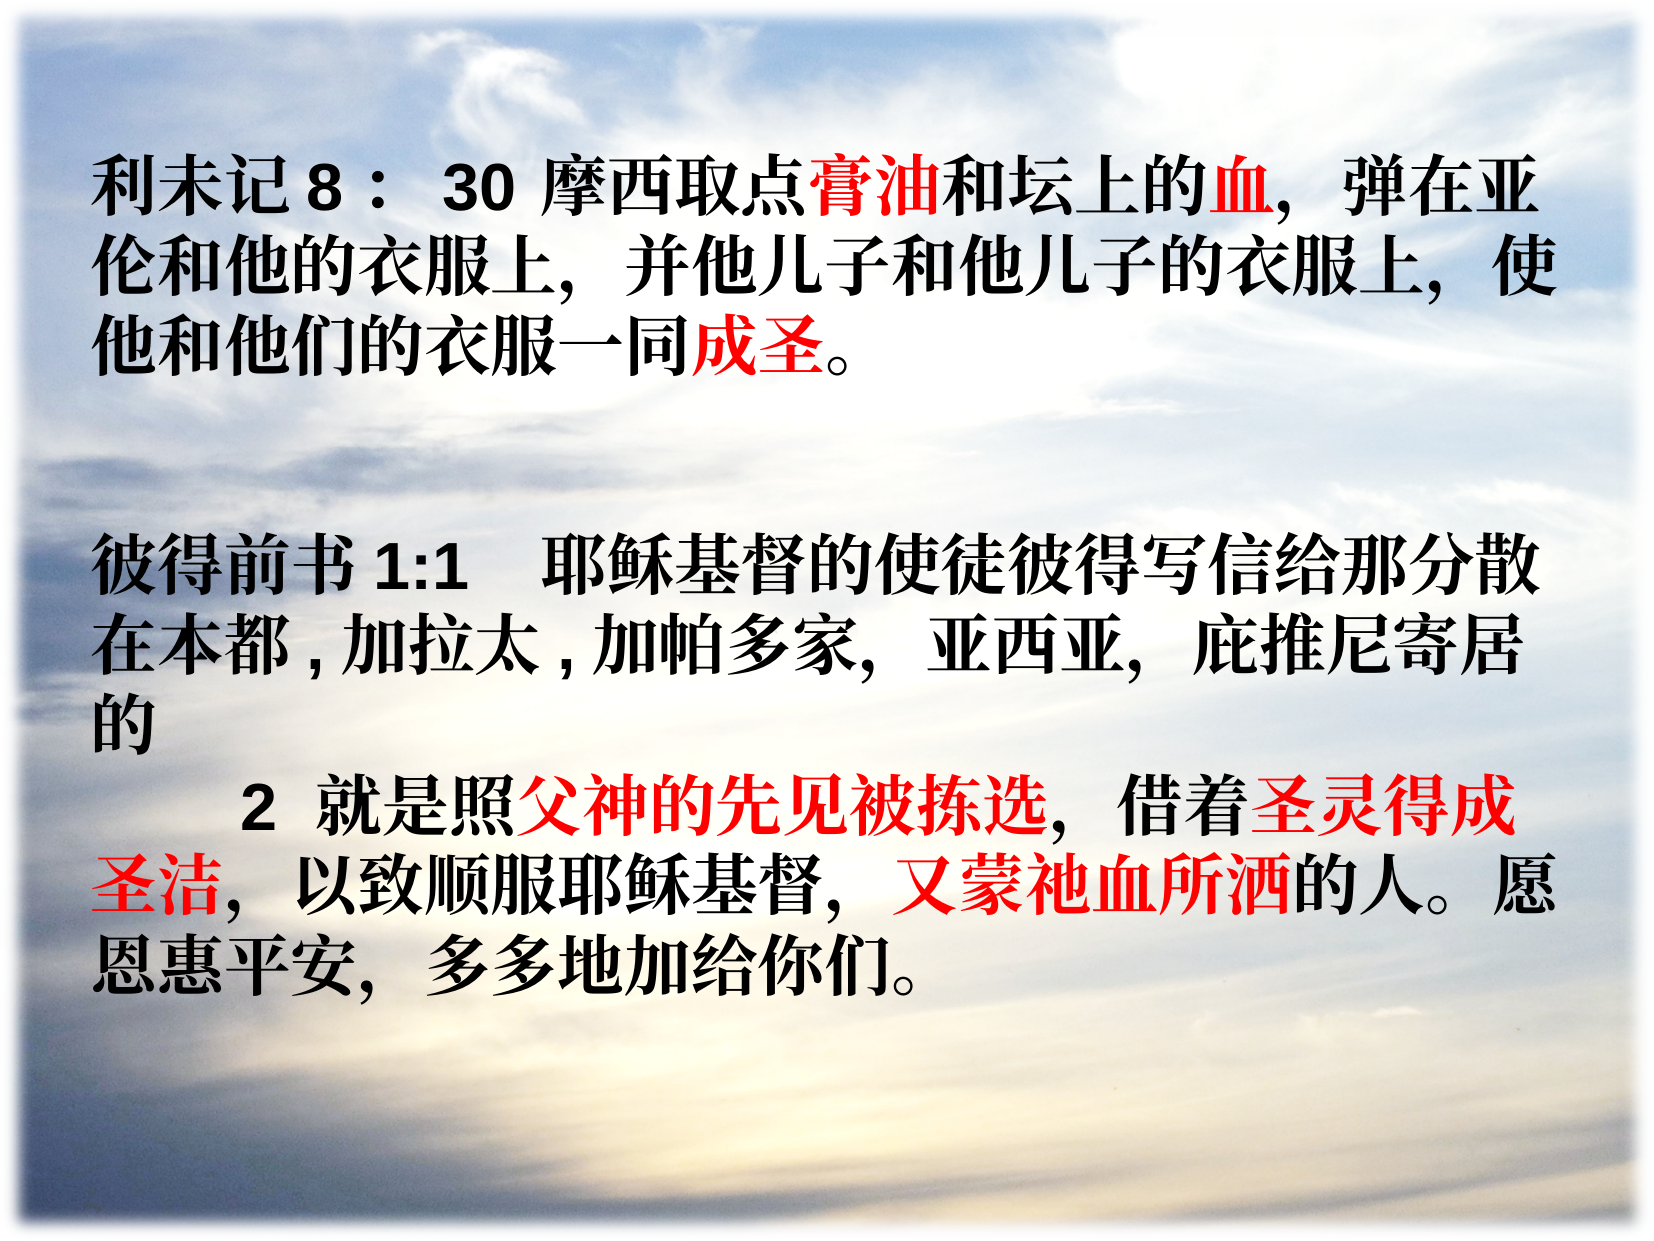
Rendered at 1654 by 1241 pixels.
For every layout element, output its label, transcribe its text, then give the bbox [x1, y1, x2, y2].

picture [0, 0, 1654, 1241]
list 利未记8：30 摩西取点膏油和坛上的血，弹在亚伦和他的衣服上，并他儿子和他儿子的衣服上，使他和他们的衣服一同成圣。 彼得前书1:1 耶稣基督的使徒彼得写信给那分散在本都,加拉太,加帕多家，亚西亚，庇推尼寄居的 2 就是照父神的先见被拣选，借着圣灵得成圣洁，以致顺服耶稣基督，又蒙祂血所洒的人。愿恩惠平安，多多地加给你们。 [90, 143, 1576, 1094]
